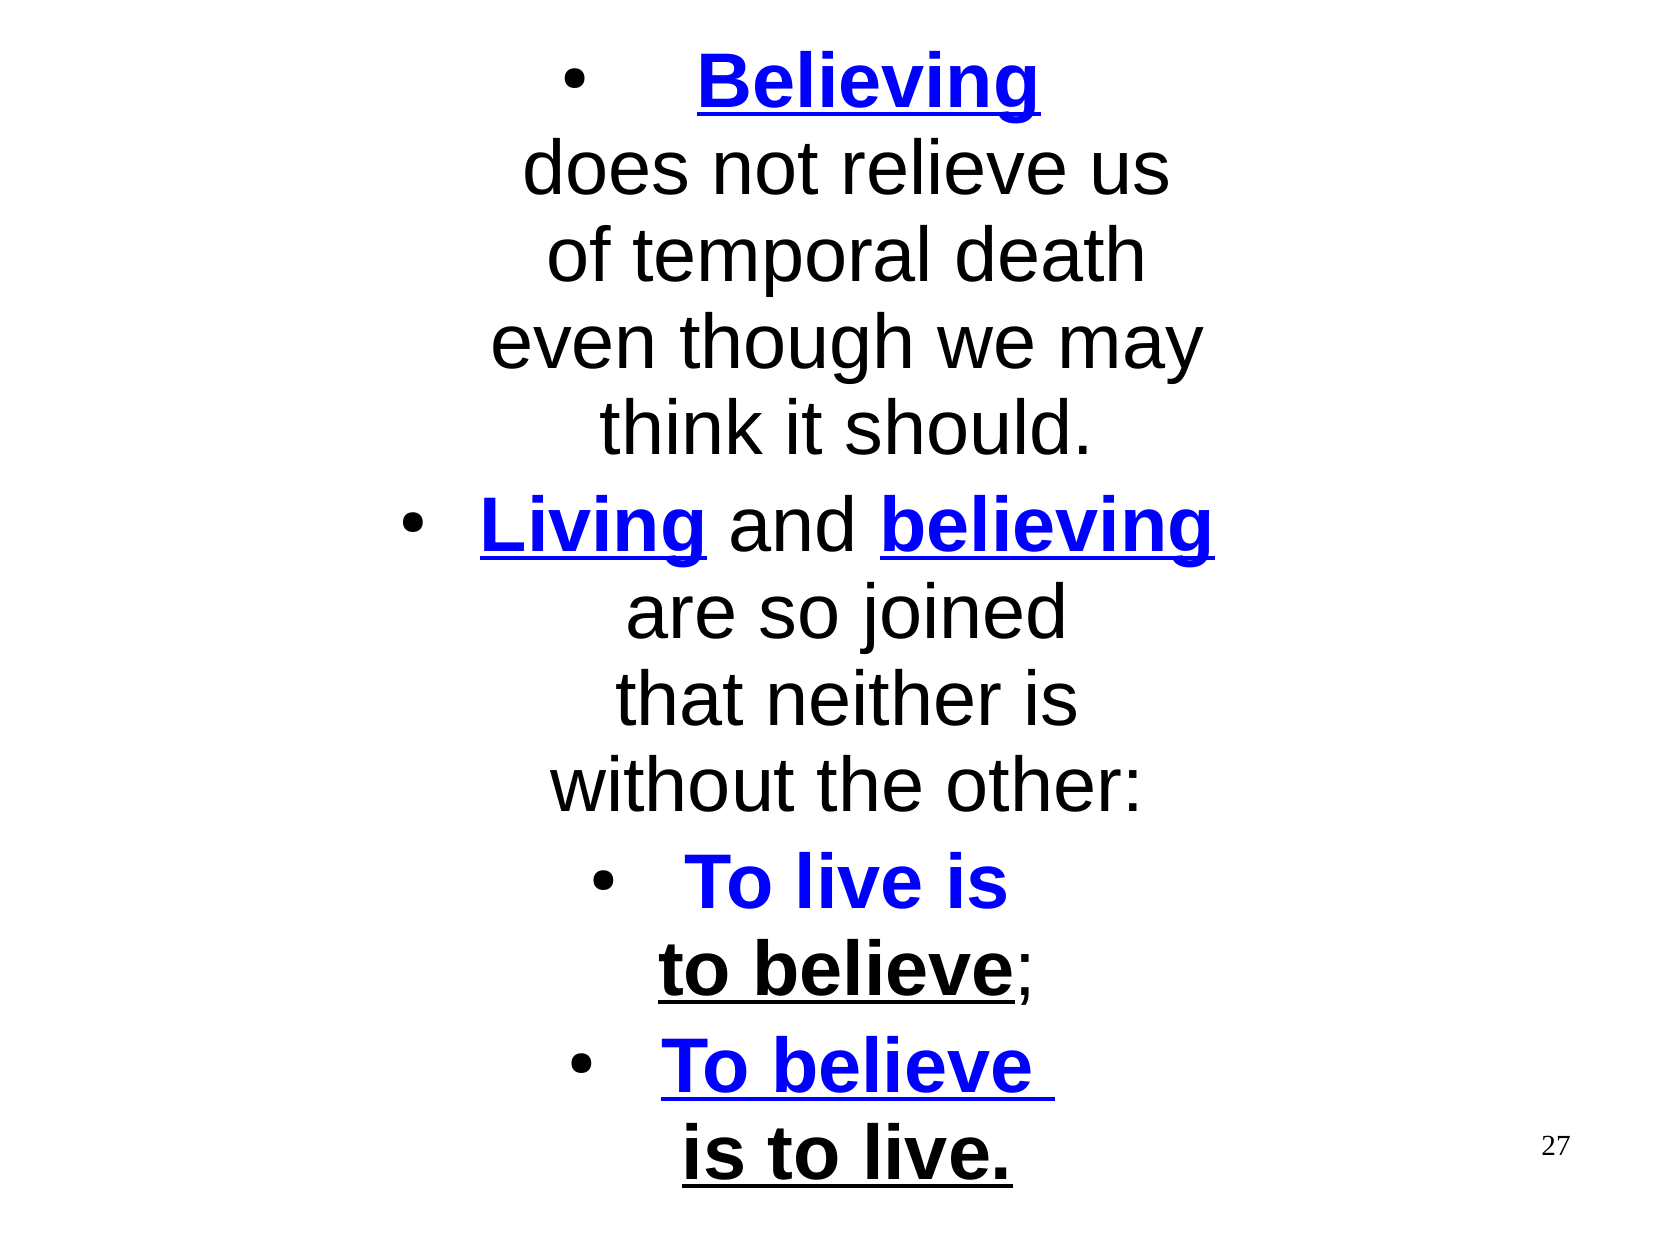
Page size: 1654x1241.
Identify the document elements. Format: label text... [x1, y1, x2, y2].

list Believing does not relieve us of temporal death even though we may think it should. Living and believing are so joined that neither is without the other: To live is to believe; To believe is to live. [37, 37, 1613, 1201]
